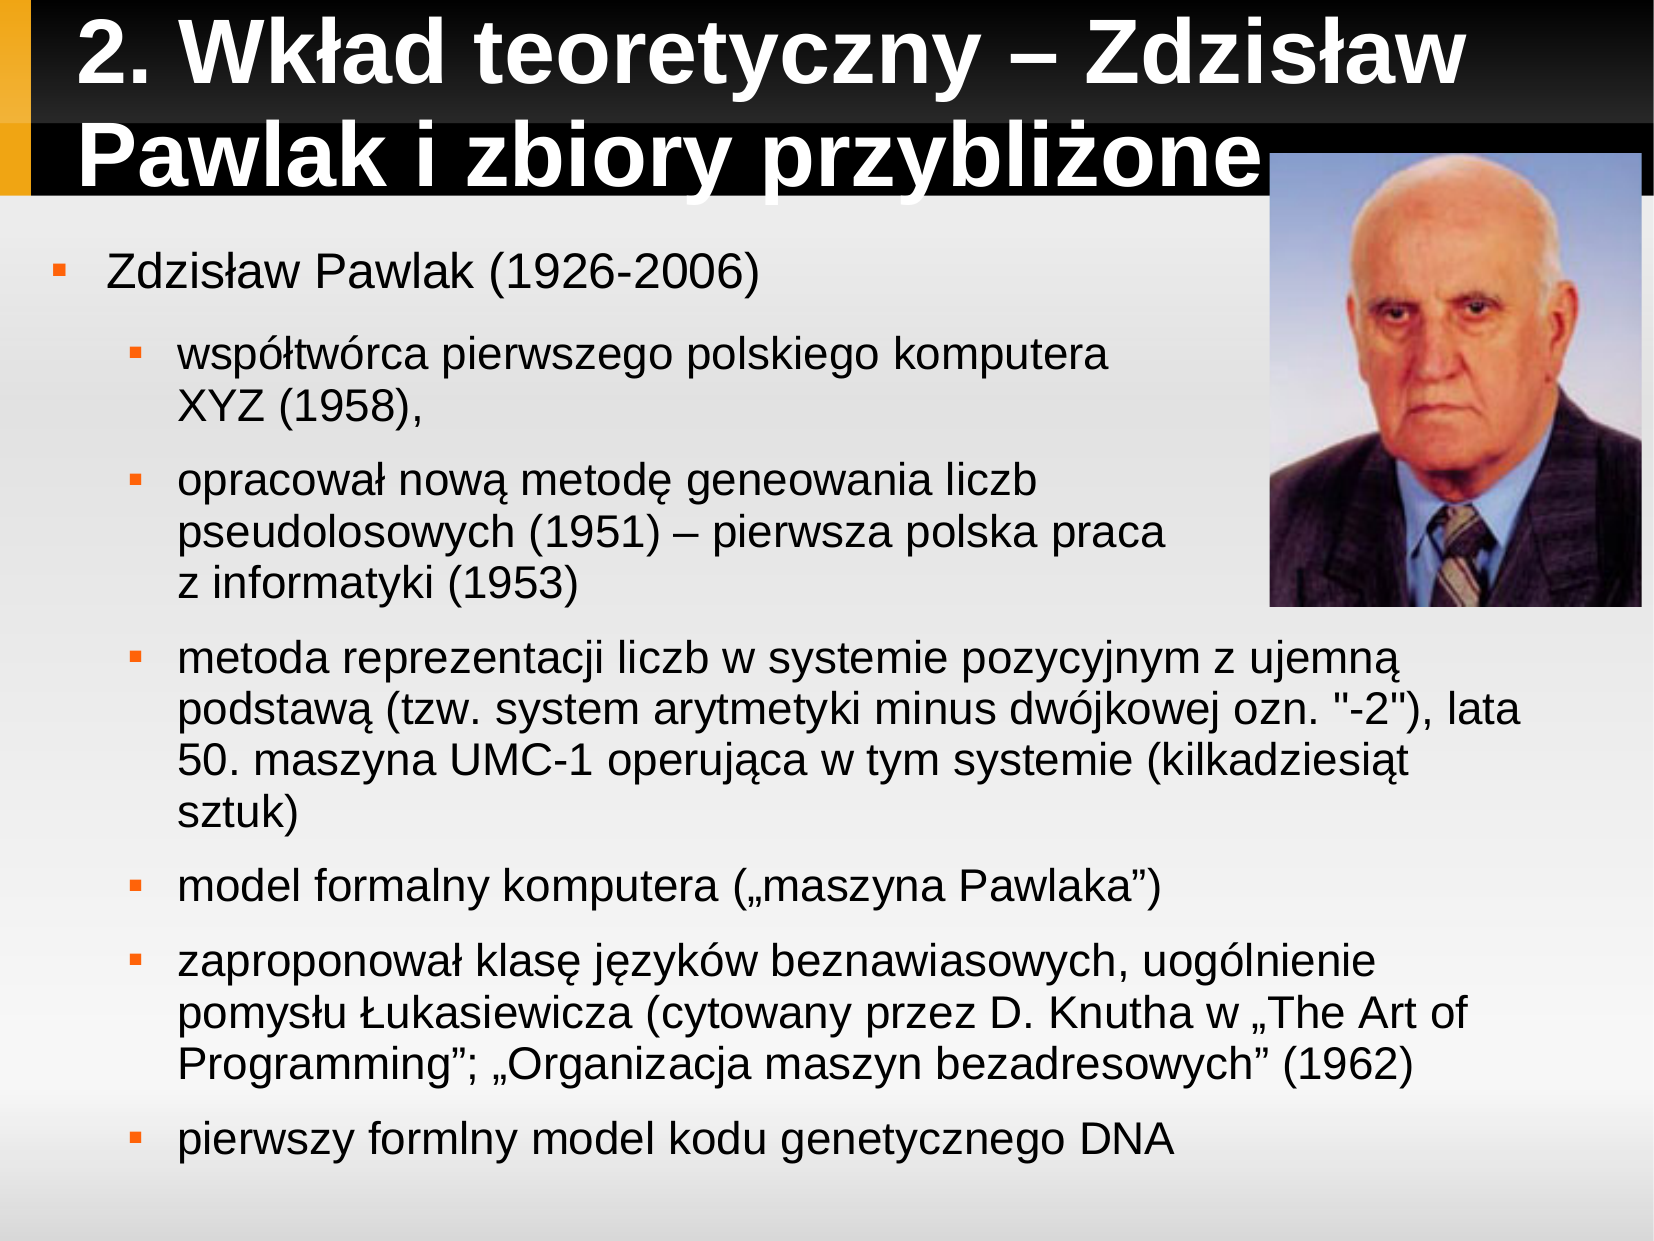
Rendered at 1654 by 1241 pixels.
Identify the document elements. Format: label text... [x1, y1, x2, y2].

title 2. Wkład teoretyczny – Zdzisław Pawlak i zbiory przybliżone [76, 1, 1565, 207]
picture [0, 0, 1654, 1241]
list Zdzisław Pawlak (1926-2006) współtwórca pierwszego polskiego komputera XYZ (1958), opracował nową metodę geneowania liczb pseudolosowych (1951) – pierwsza polska praca z informatyki (1953) metoda reprezentacji liczb w systemie pozycyjnym z ujemną podstawą (tzw. system arytmetyki minus dwójkowej ozn. "-2"), lata 50. maszyna UMC-1 operująca w tym systemie (kilkadziesiąt sztuk) model formalny komputera („maszyna Pawlaka”) zaproponował klasę języków beznawiasowych, uogólnienie pomysłu Łukasiewicza (cytowany przez D. Knutha w „The Art of Programming”; „Organizacja maszyn bezadresowych” (1962) pierwszy formlny model kodu genetycznego DNA [35, 242, 1524, 1165]
